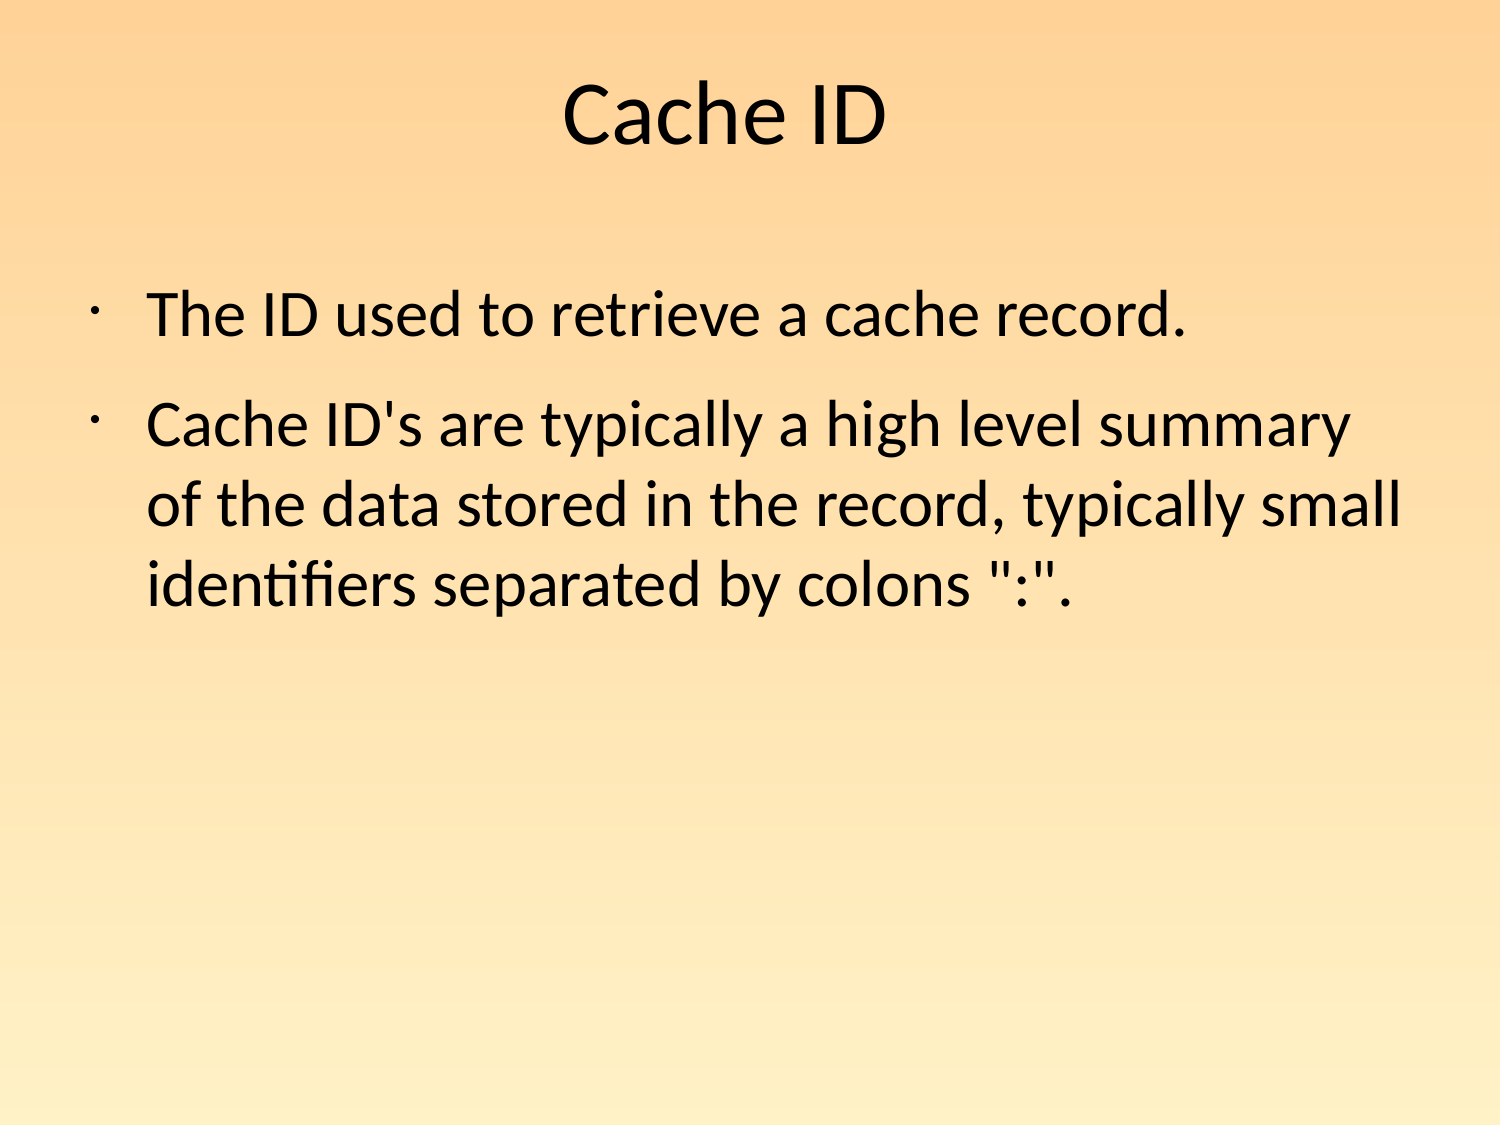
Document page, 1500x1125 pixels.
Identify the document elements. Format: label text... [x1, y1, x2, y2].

title Cache ID [75, 45, 1425, 233]
list The ID used to retrieve a cache record. Cache ID's are typically a high level summary of the data stored in the record, typically small identifiers separated by colons ":". [75, 262, 1425, 1005]
